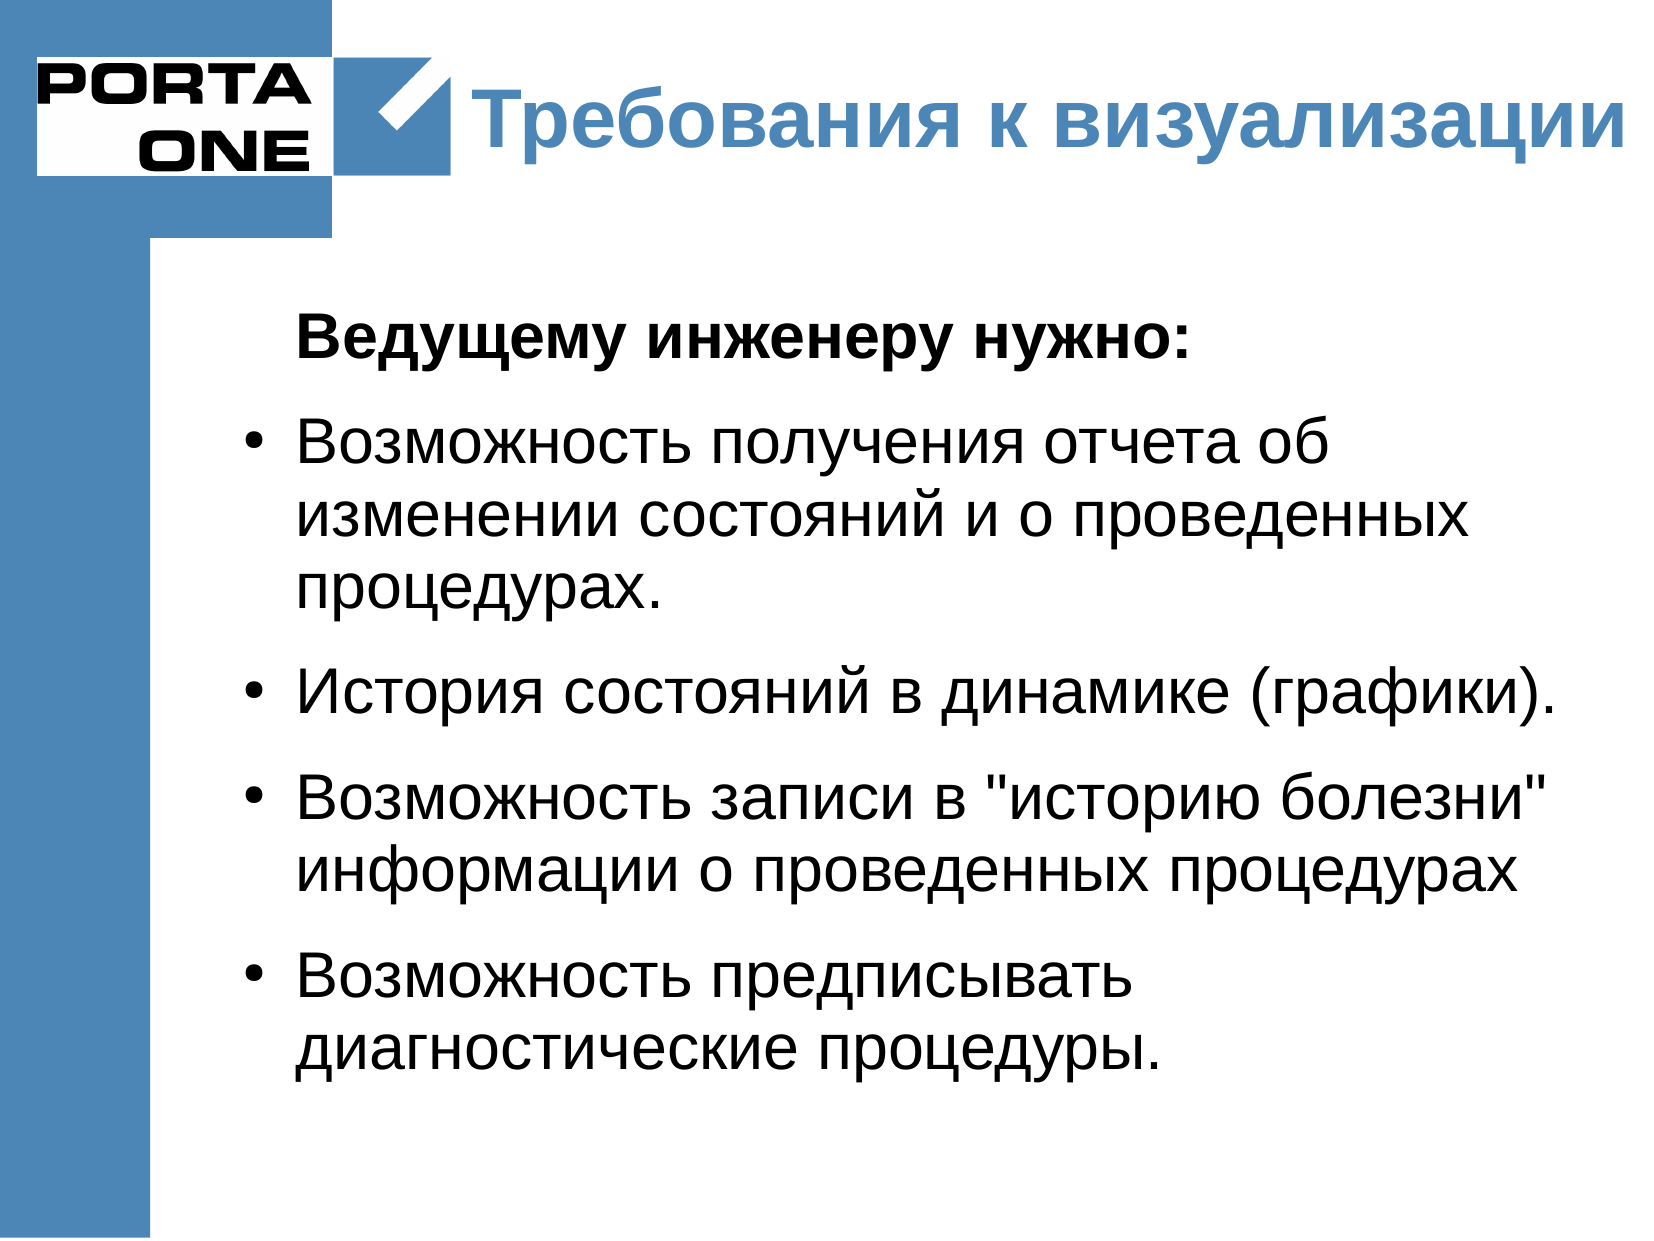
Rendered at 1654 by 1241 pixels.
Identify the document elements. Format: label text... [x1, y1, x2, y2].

title Требования к визуализации [449, 0, 1653, 239]
list Ведущему инженеру нужно: Возможность получения отчета об изменении состояний и о проведенных процедурах. История состояний в динамике (графики). Возможность записи в "историю болезни" информации о проведенных процедурах Возможность предписывать диагностические процедуры. [225, 300, 1576, 1163]
picture [37, 57, 449, 176]
text_box [0, 0, 332, 1238]
